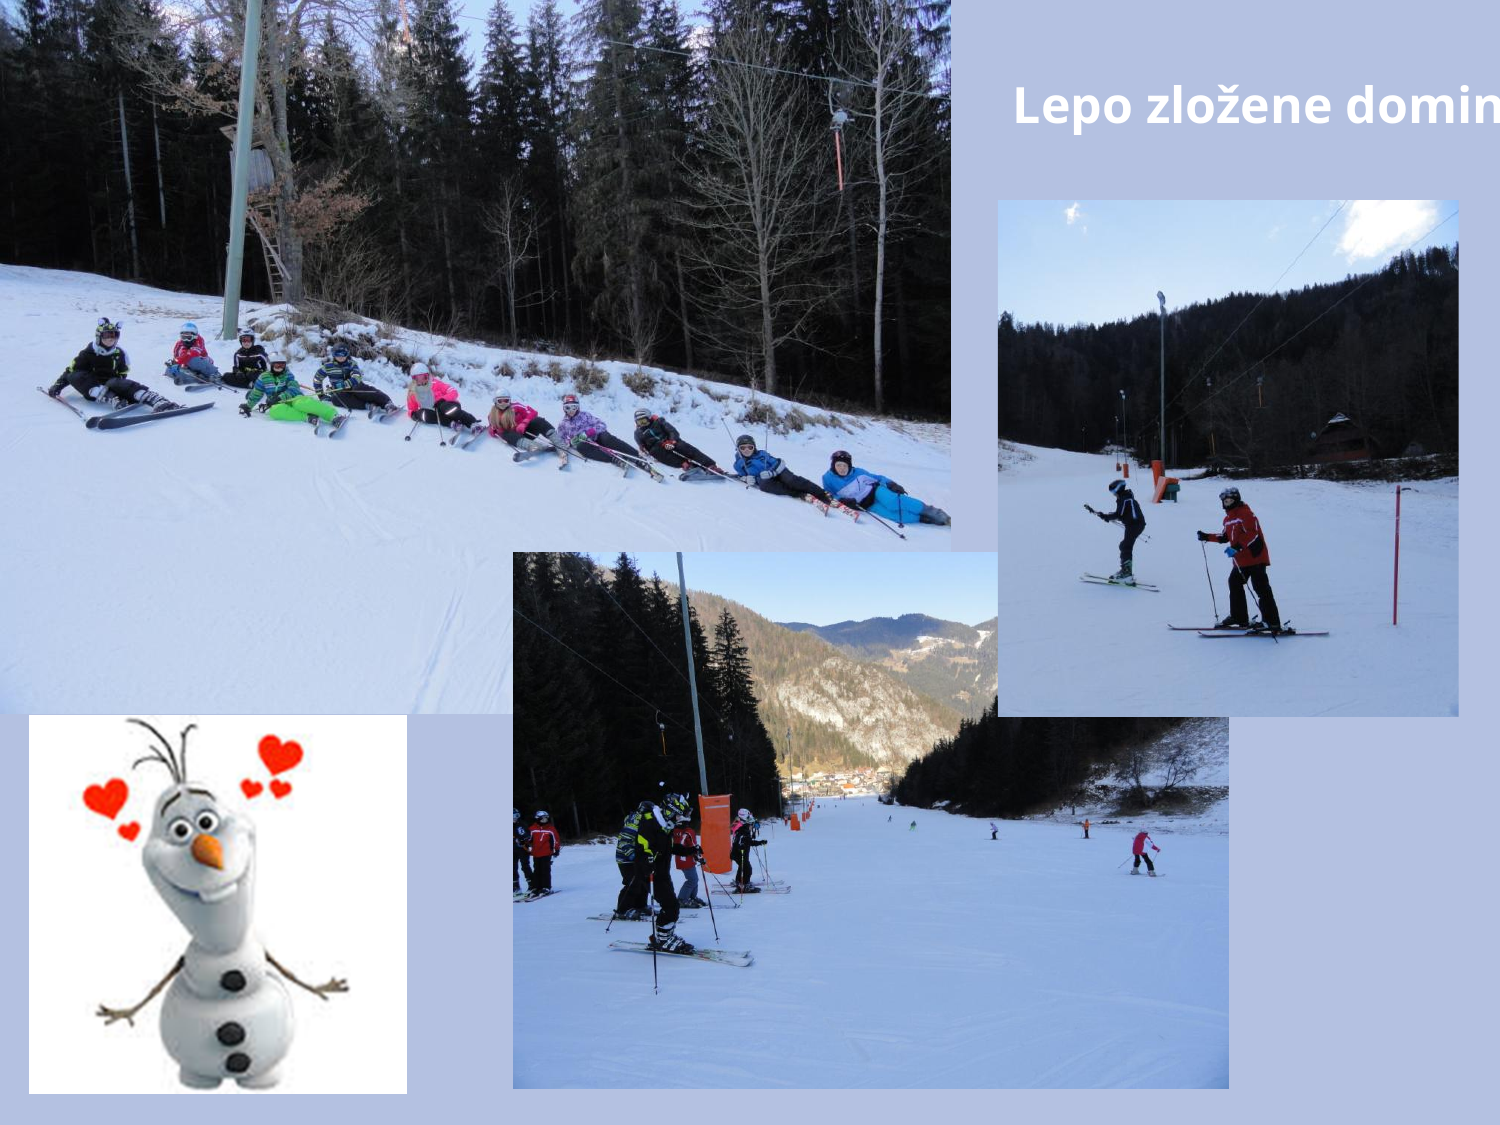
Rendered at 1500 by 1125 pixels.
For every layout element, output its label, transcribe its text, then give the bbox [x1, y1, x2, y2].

picture [29, 716, 407, 1094]
text_box Lepo zložene domine … [997, 66, 1384, 143]
picture [0, 0, 1459, 1089]
